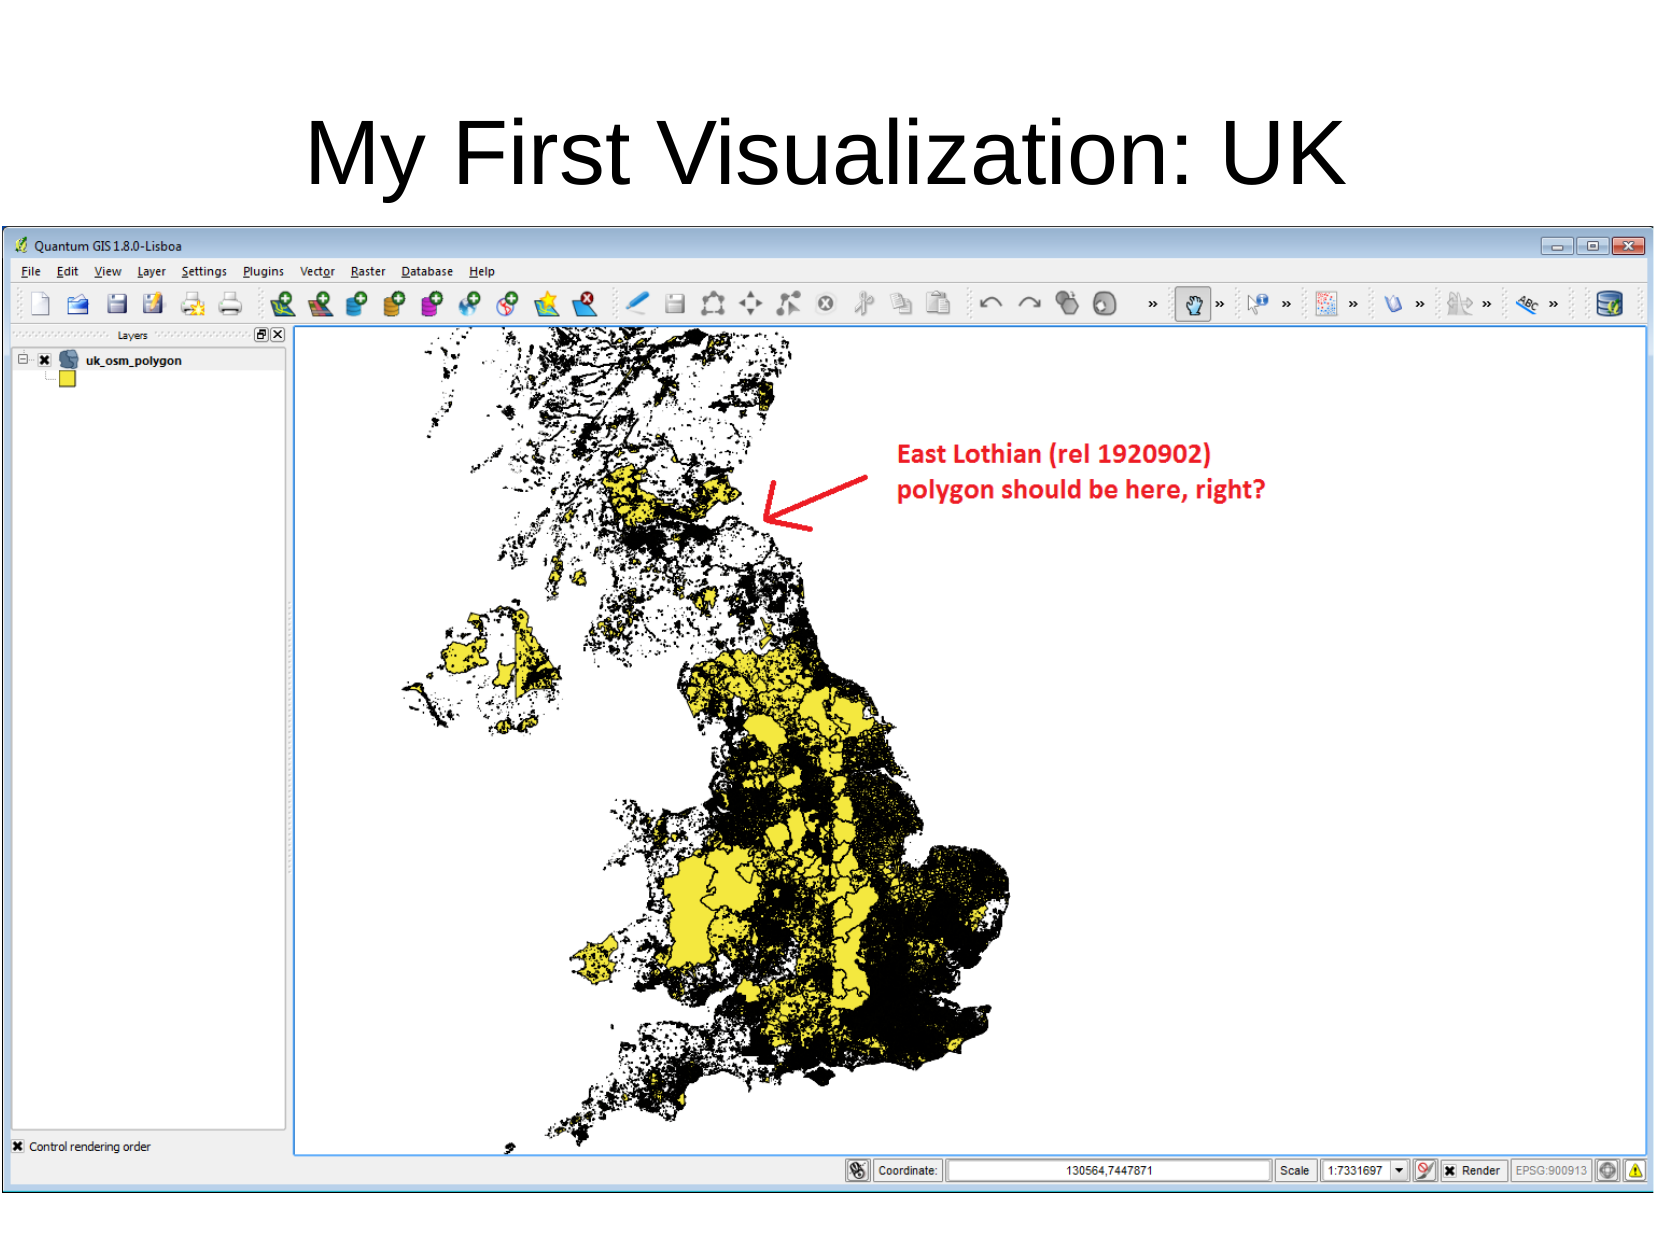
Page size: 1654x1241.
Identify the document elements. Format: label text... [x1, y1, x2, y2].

title My First Visualization: UK [82, 49, 1571, 226]
picture [2, 226, 1654, 1193]
